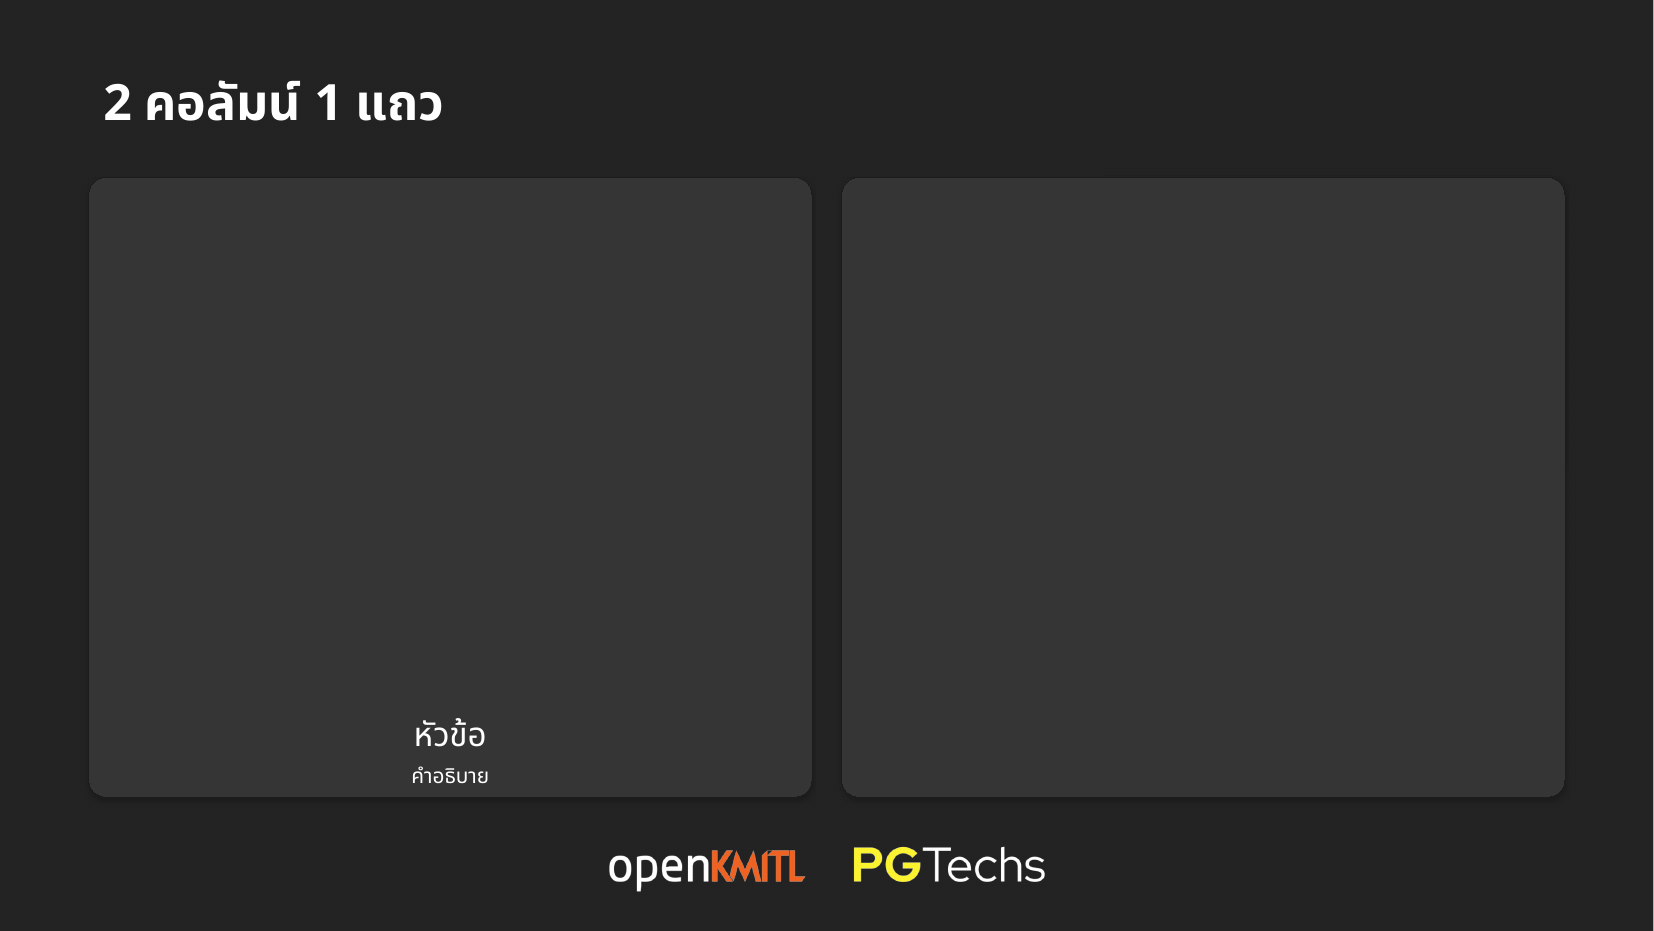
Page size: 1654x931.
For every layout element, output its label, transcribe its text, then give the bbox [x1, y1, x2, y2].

text_box หัวข้อ คำอธิบาย [88, 177, 813, 797]
picture [0, 0, 1654, 931]
text_box 2 คอลัมน์ 1 แถว [88, 59, 798, 178]
text_box [841, 177, 1566, 797]
